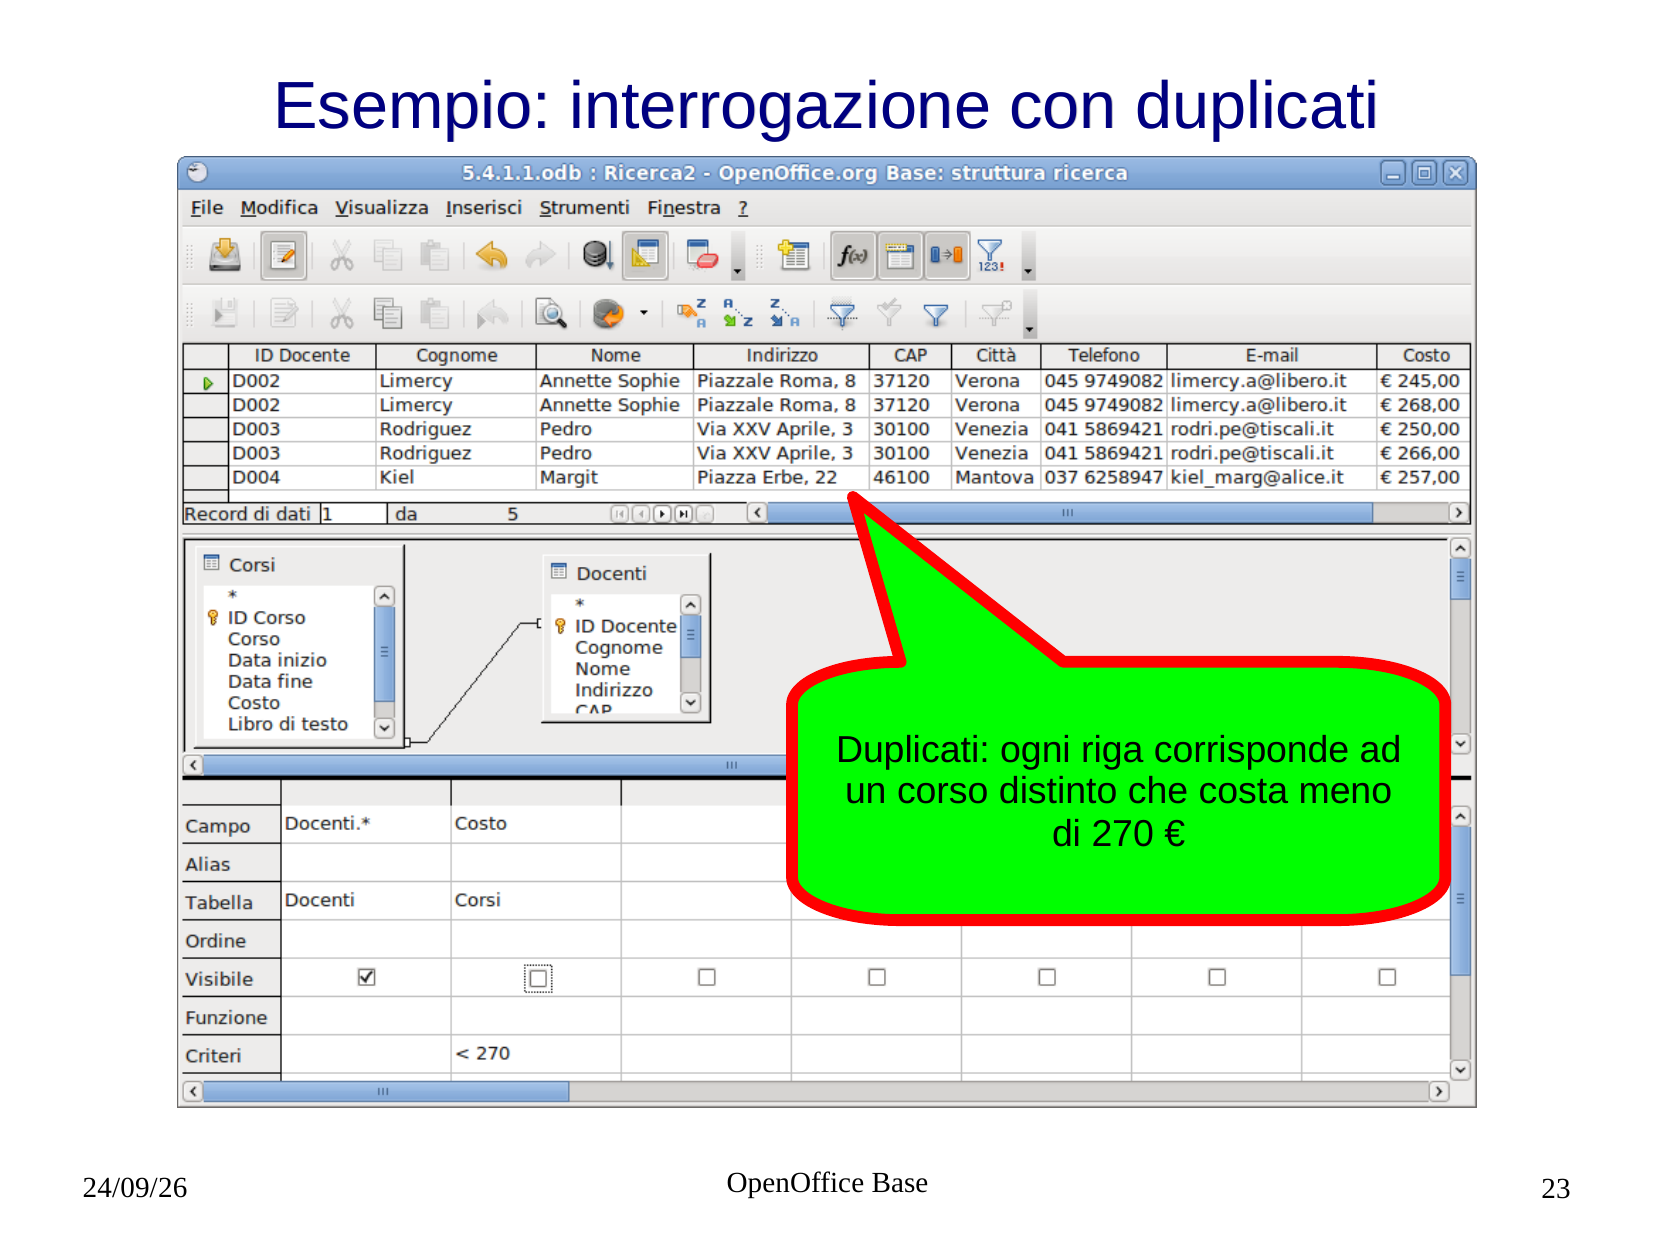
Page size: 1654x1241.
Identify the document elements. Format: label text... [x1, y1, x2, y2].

picture [177, 156, 1477, 1108]
title Esempio: interrogazione con duplicati [82, 49, 1571, 161]
text_box Duplicati: ogni riga corrisponde ad un corso distinto che costa meno di 270 € [792, 496, 1446, 921]
